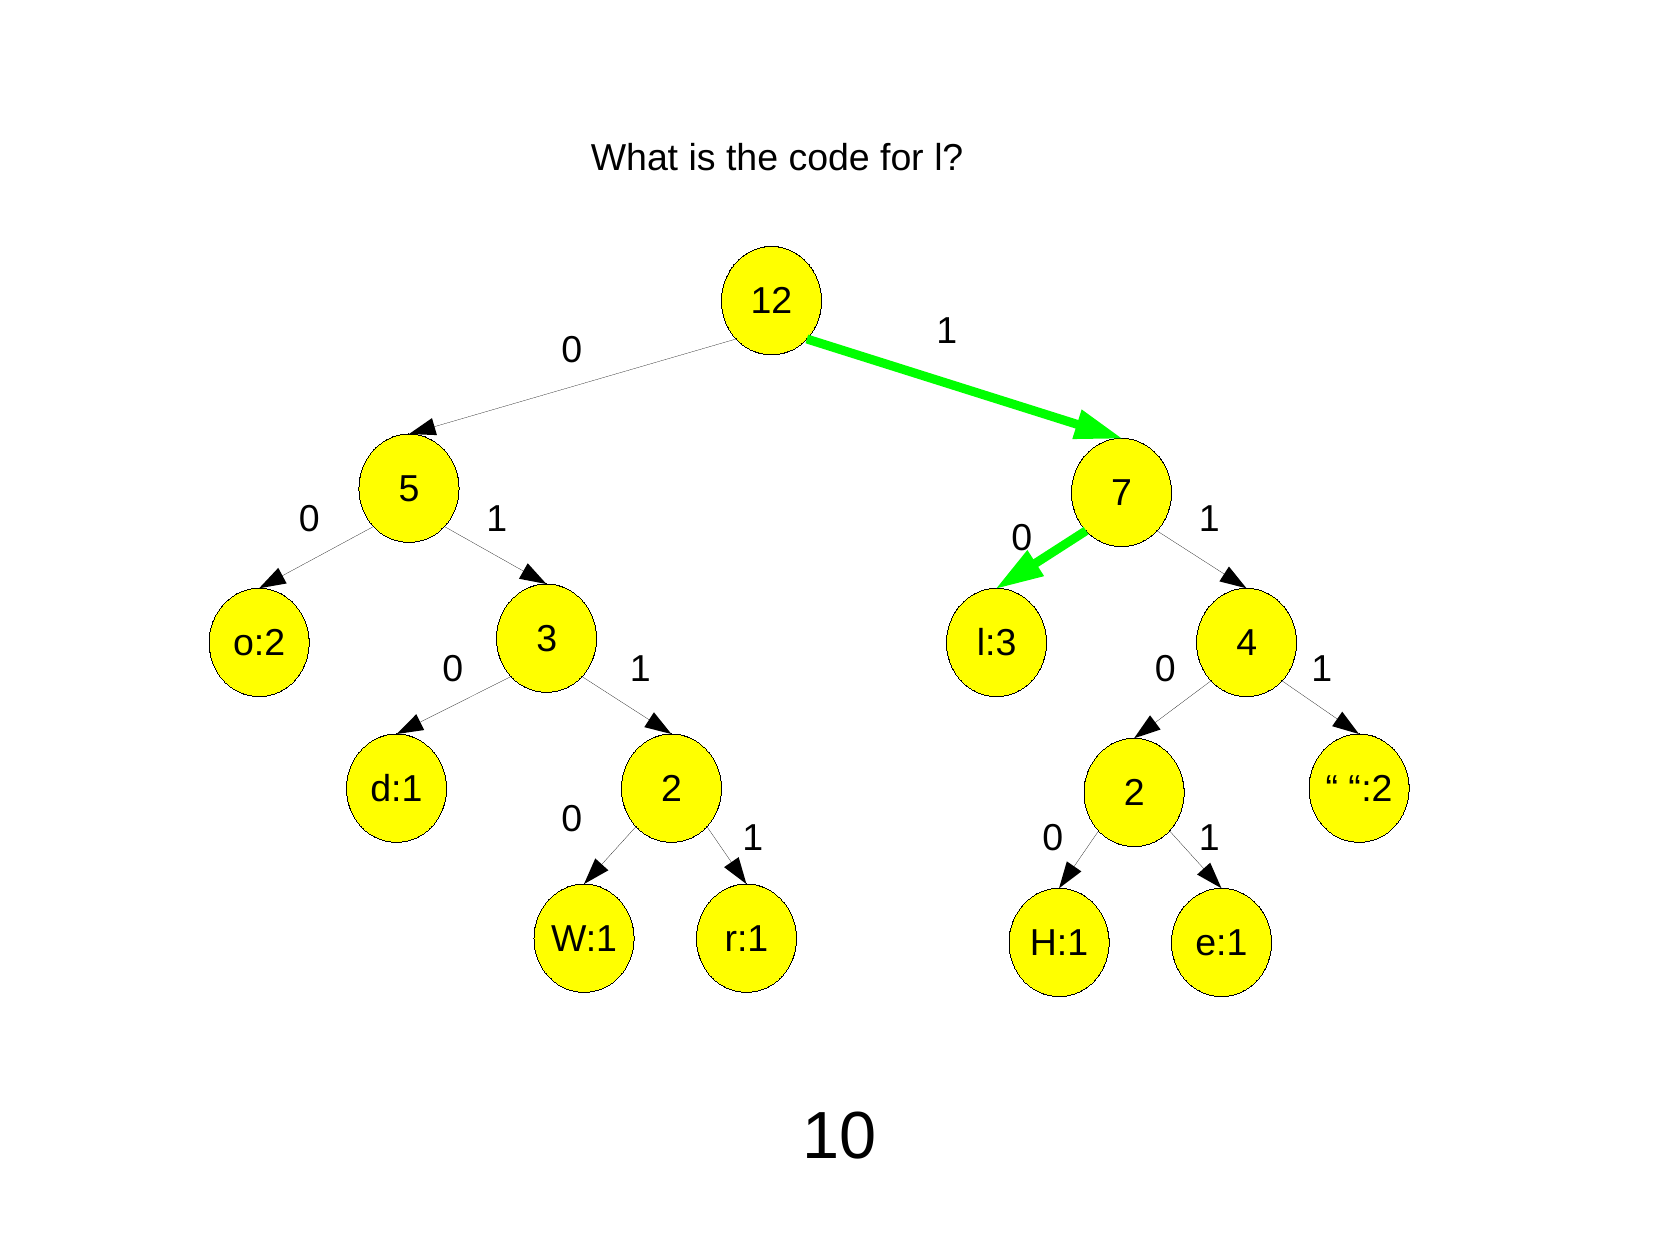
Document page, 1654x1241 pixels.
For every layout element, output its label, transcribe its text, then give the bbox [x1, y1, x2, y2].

text_box 0 [1140, 639, 1185, 697]
text_box 1 [1184, 809, 1228, 866]
text_box o:2 [209, 588, 310, 697]
text_box 0 [1027, 809, 1072, 866]
text_box 2 [1084, 738, 1185, 847]
text_box 0 [427, 639, 472, 697]
text_box 0 [546, 789, 591, 847]
text_box 0 [284, 489, 328, 547]
text_box l:3 [946, 588, 1047, 697]
text_box 4 [1196, 588, 1297, 697]
text_box e:1 [1171, 888, 1272, 997]
text_box r:1 [696, 884, 797, 993]
text_box 12 [721, 246, 822, 355]
text_box 1 [615, 639, 660, 697]
text_box What is the code for l? [576, 128, 1010, 186]
text_box 0 [996, 509, 1041, 566]
text_box 1 [727, 809, 772, 866]
text_box W:1 [533, 883, 635, 993]
text_box 1 [1296, 639, 1341, 697]
text_box 1 [471, 489, 516, 547]
text_box 0 [546, 321, 591, 379]
text_box H:1 [1009, 888, 1110, 997]
text_box 5 [358, 433, 460, 543]
text_box 1 [1184, 489, 1228, 547]
text_box 3 [496, 584, 597, 693]
text_box “ “:2 [1309, 733, 1410, 843]
text_box d:1 [346, 734, 447, 843]
text_box 7 [1071, 438, 1172, 547]
text_box 10 [787, 1090, 905, 1181]
text_box 1 [921, 302, 966, 359]
text_box 2 [621, 734, 722, 843]
